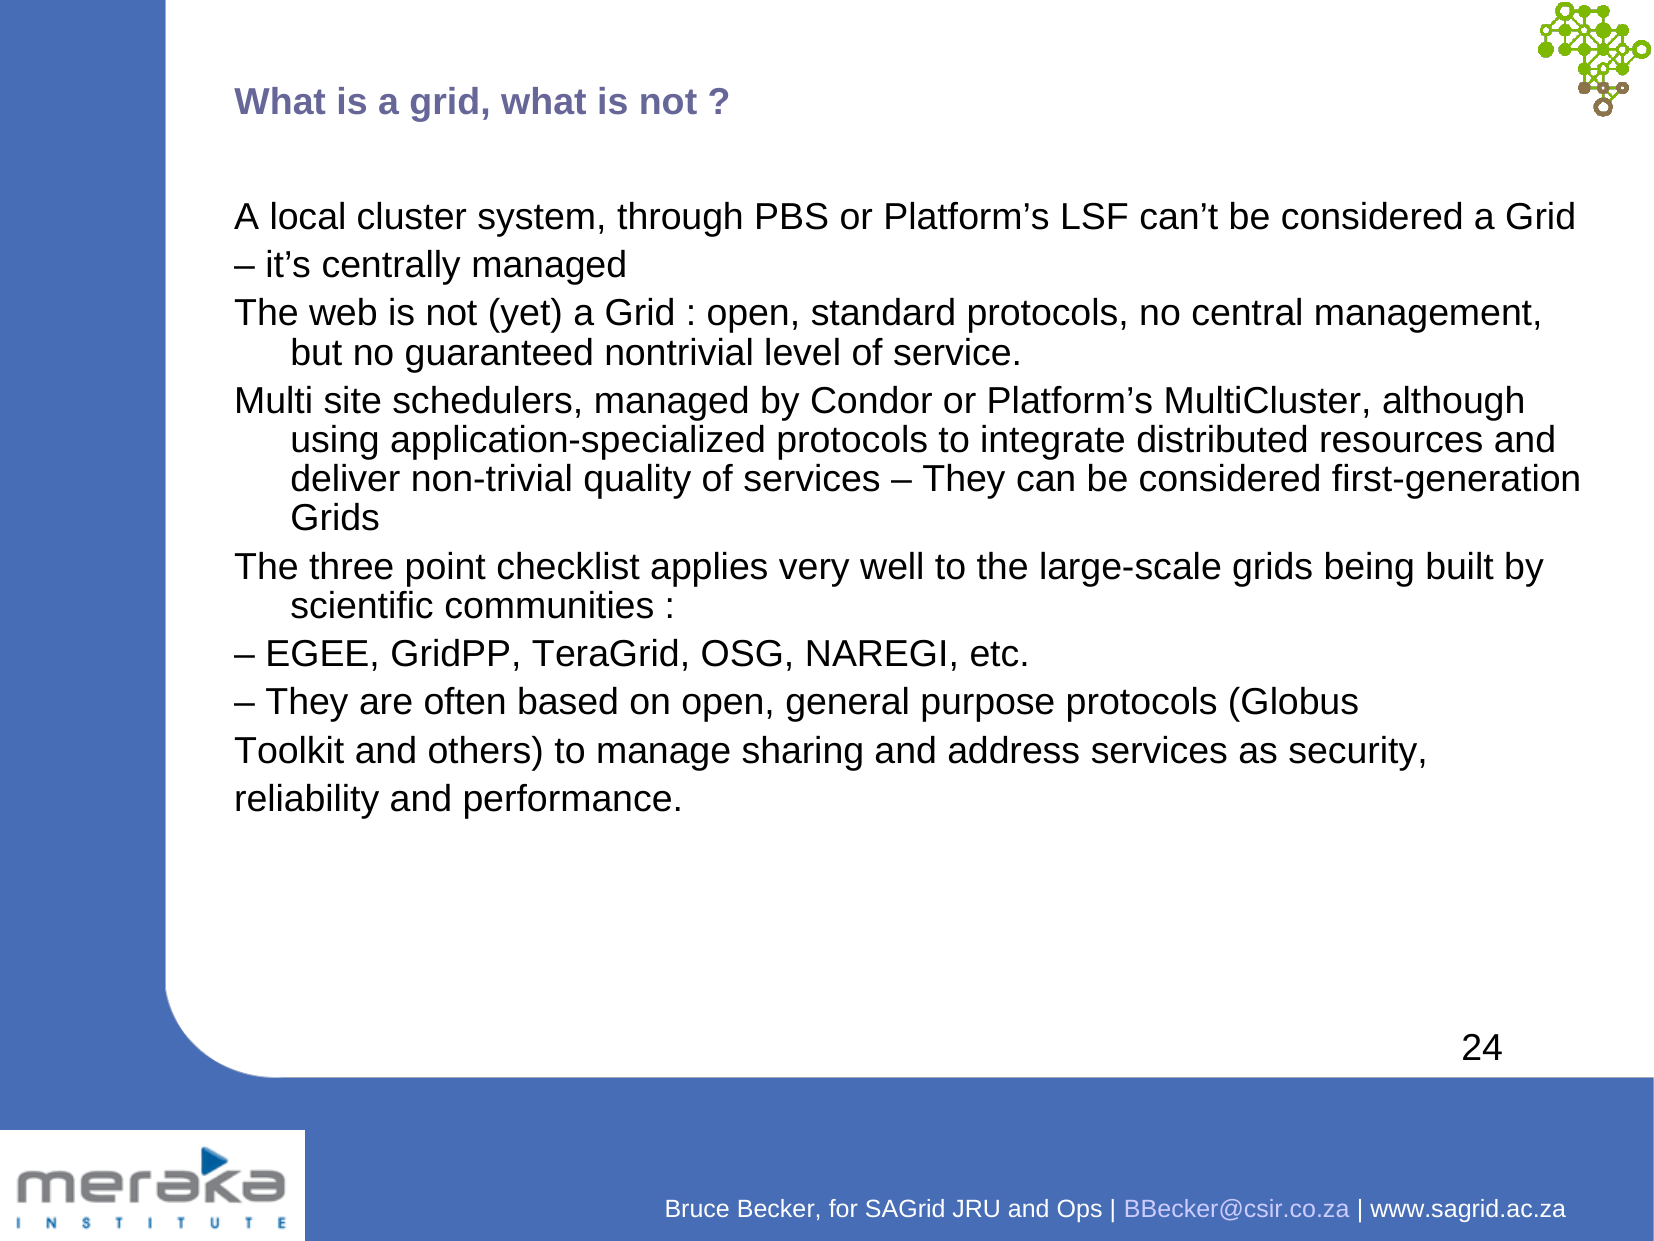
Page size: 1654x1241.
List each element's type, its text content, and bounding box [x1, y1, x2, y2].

list A local cluster system, through PBS or Platform’s LSF can’t be considered a Grid – it’s centrally managed The web is not (yet) a Grid : open, standard protocols, no central management, but no guaranteed nontrivial level of service. Multi site schedulers, managed by Condor or Platform’s MultiCluster, although using application-specialized protocols to integrate distributed resources and deliver non-trivial quality of services – They can be considered first-generation Grids The three point checklist applies very well to the large-scale grids being built by scientific communities : – EGEE, GridPP, TeraGrid, OSG, NAREGI, etc. – They are often based on open, general purpose protocols (Globus Toolkit and others) to manage sharing and address services as security, reliability and performance. [234, 192, 1594, 1012]
title What is a grid, what is not ? [234, 27, 1594, 179]
picture [0, 0, 1654, 1241]
